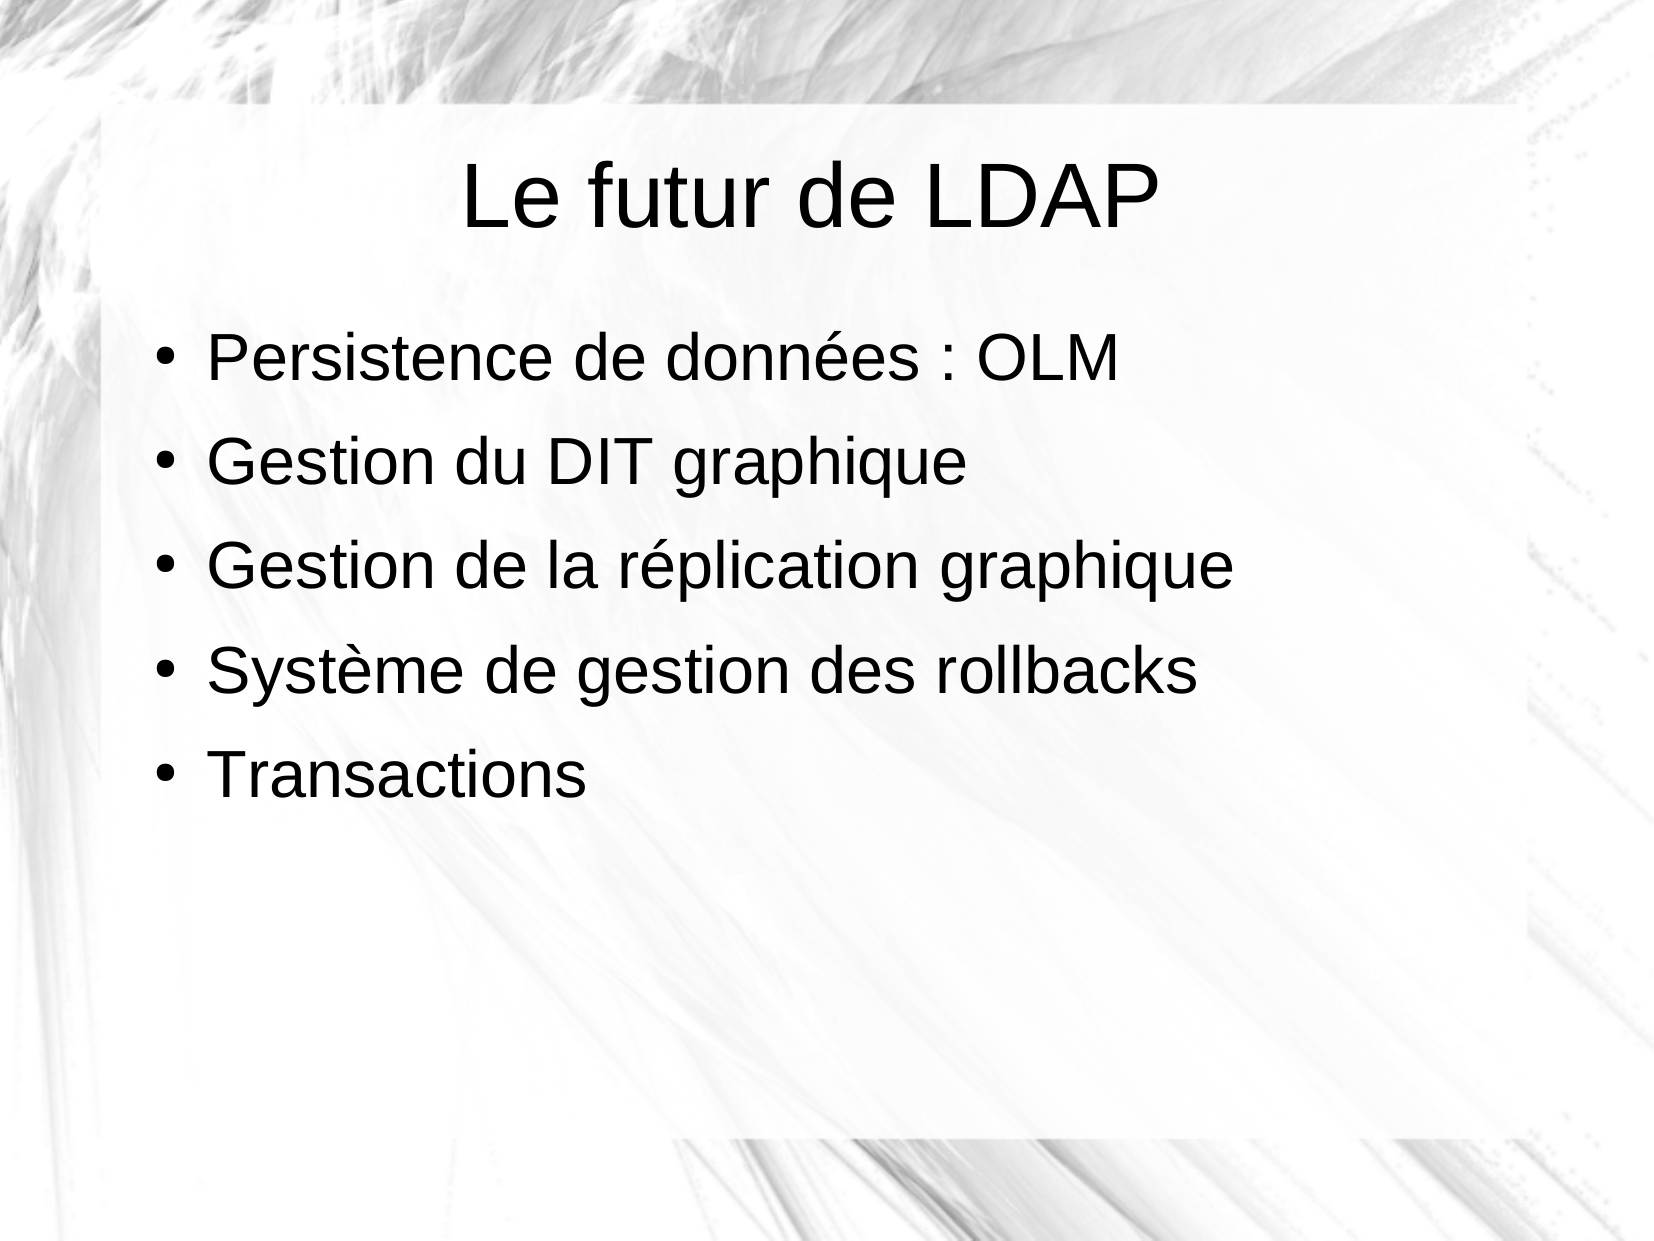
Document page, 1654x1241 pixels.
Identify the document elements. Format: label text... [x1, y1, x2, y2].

title Le futur de LDAP [118, 119, 1506, 273]
list Persistence de données : OLM Gestion du DIT graphique Gestion de la réplication graphique Système de gestion des rollbacks Transactions [118, 319, 1571, 931]
picture [0, 0, 1654, 1241]
